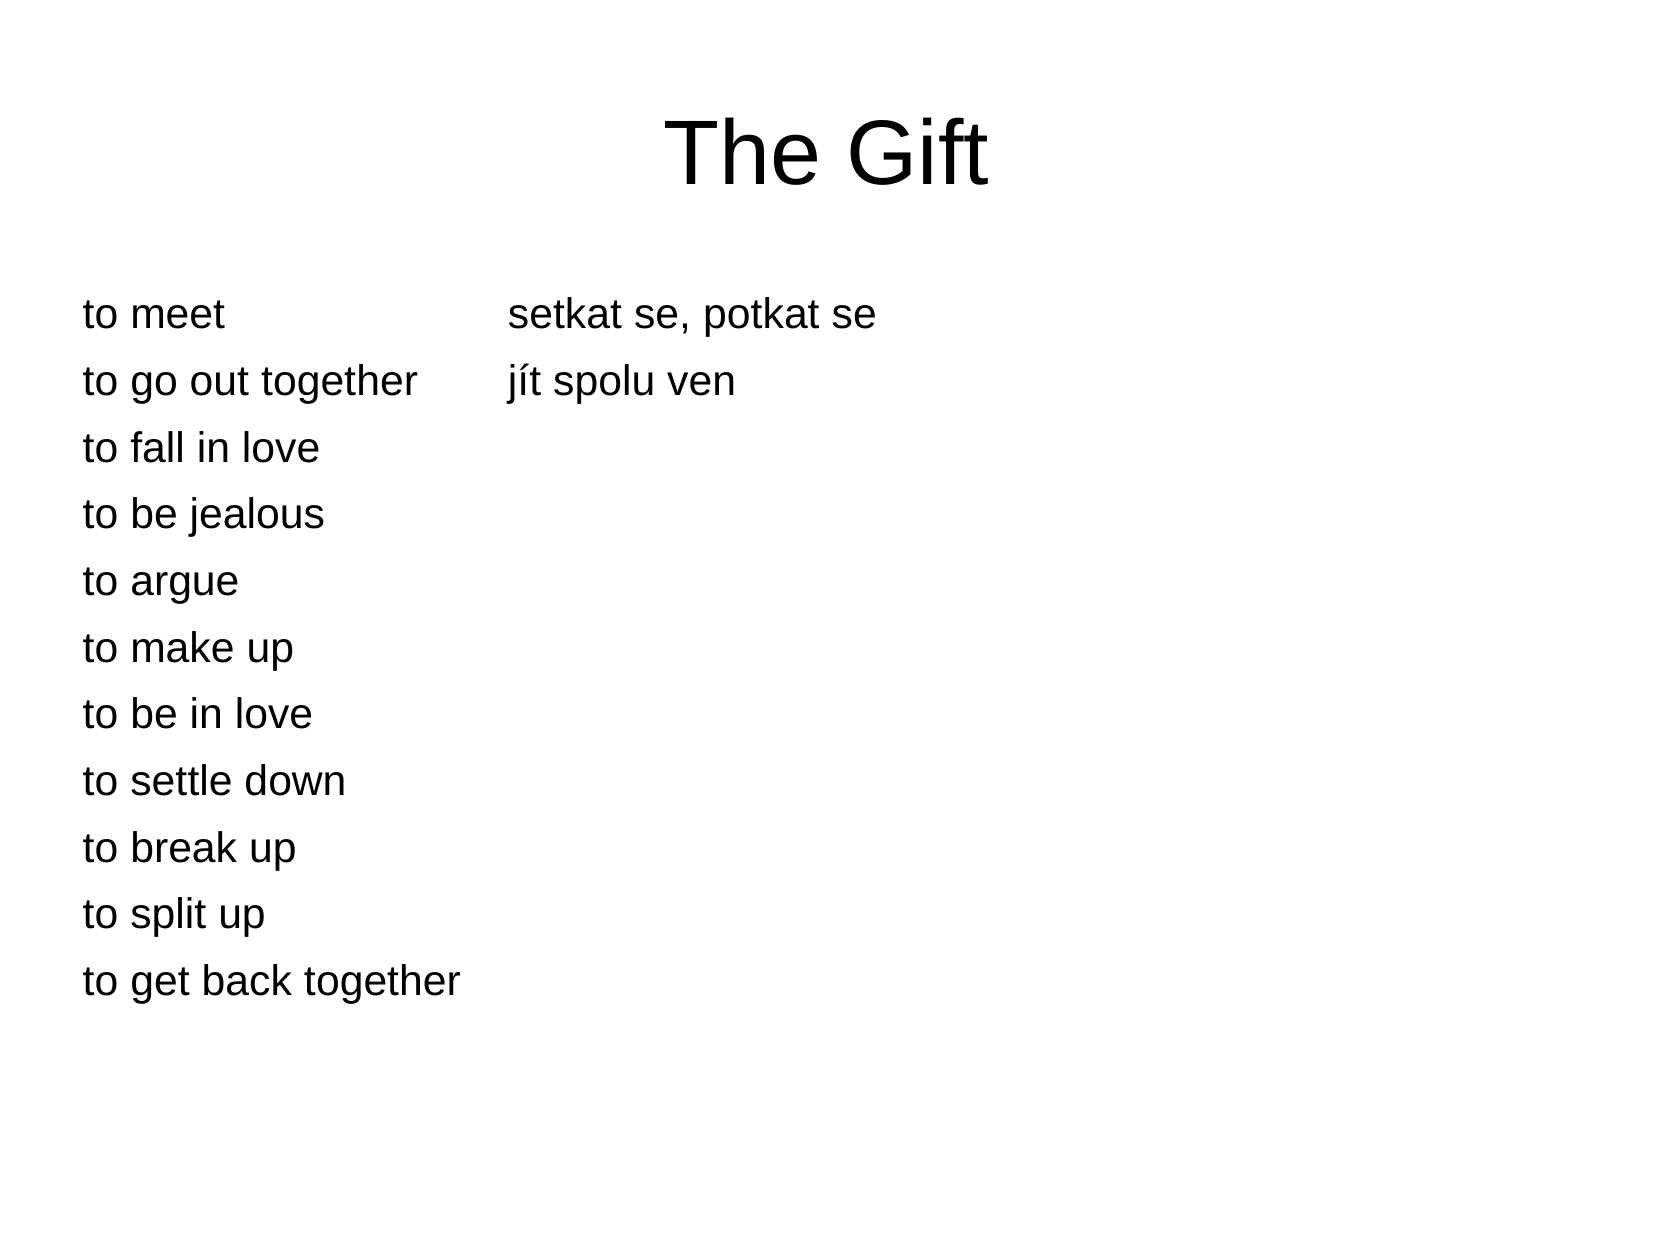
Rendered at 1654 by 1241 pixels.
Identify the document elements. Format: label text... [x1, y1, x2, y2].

list to meet setkat se, potkat se to go out together jít spolu ven to fall in love to be jealous to argue to make up to be in love to settle down to break up to split up to get back together [82, 290, 1571, 1010]
title The Gift [82, 49, 1571, 257]
